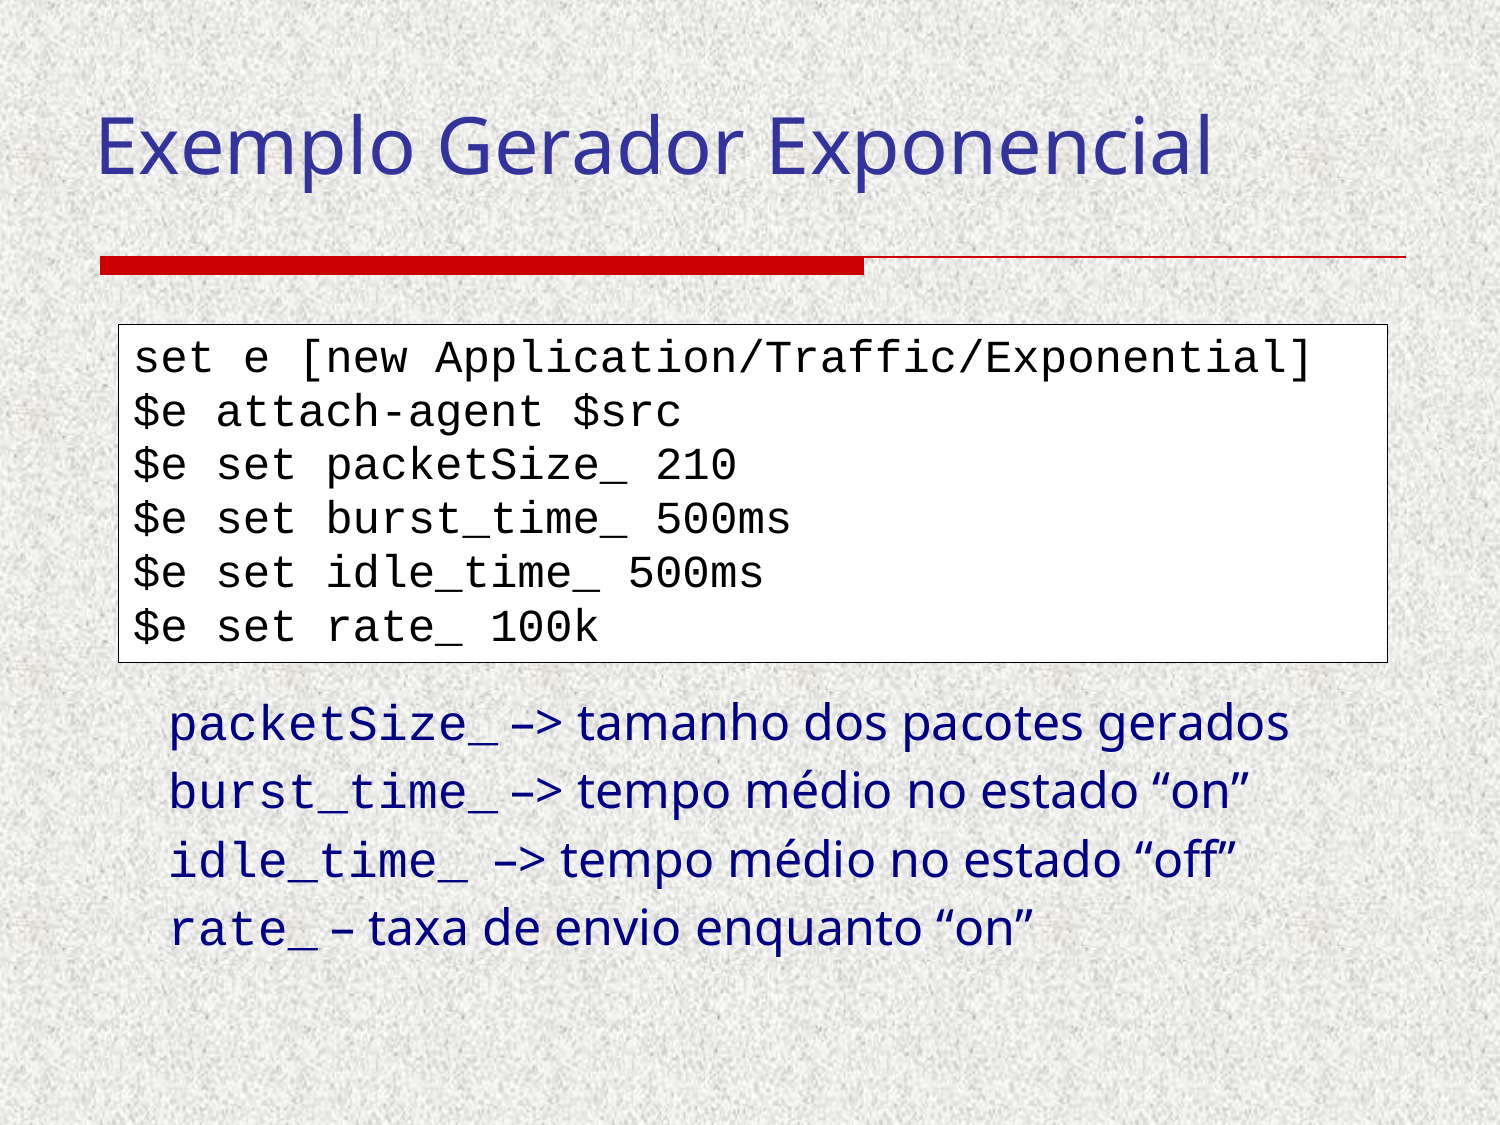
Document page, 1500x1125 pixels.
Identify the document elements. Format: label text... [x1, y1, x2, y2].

title Exemplo Gerador Exponencial [94, 35, 1406, 249]
text_box packetSize_ –> tamanho dos pacotes gerados burst_time_ –> tempo médio no estado “on” idle_time_ –> tempo médio no estado “off” rate_ – taxa de envio enquanto “on” [153, 679, 1306, 969]
text_box set e [new Application/Traffic/Exponential] $e attach-agent $src $e set packetSize_ 210 $e set burst_time_ 500ms $e set idle_time_ 500ms $e set rate_ 100k [118, 324, 1388, 643]
picture [0, 0, 1500, 1125]
